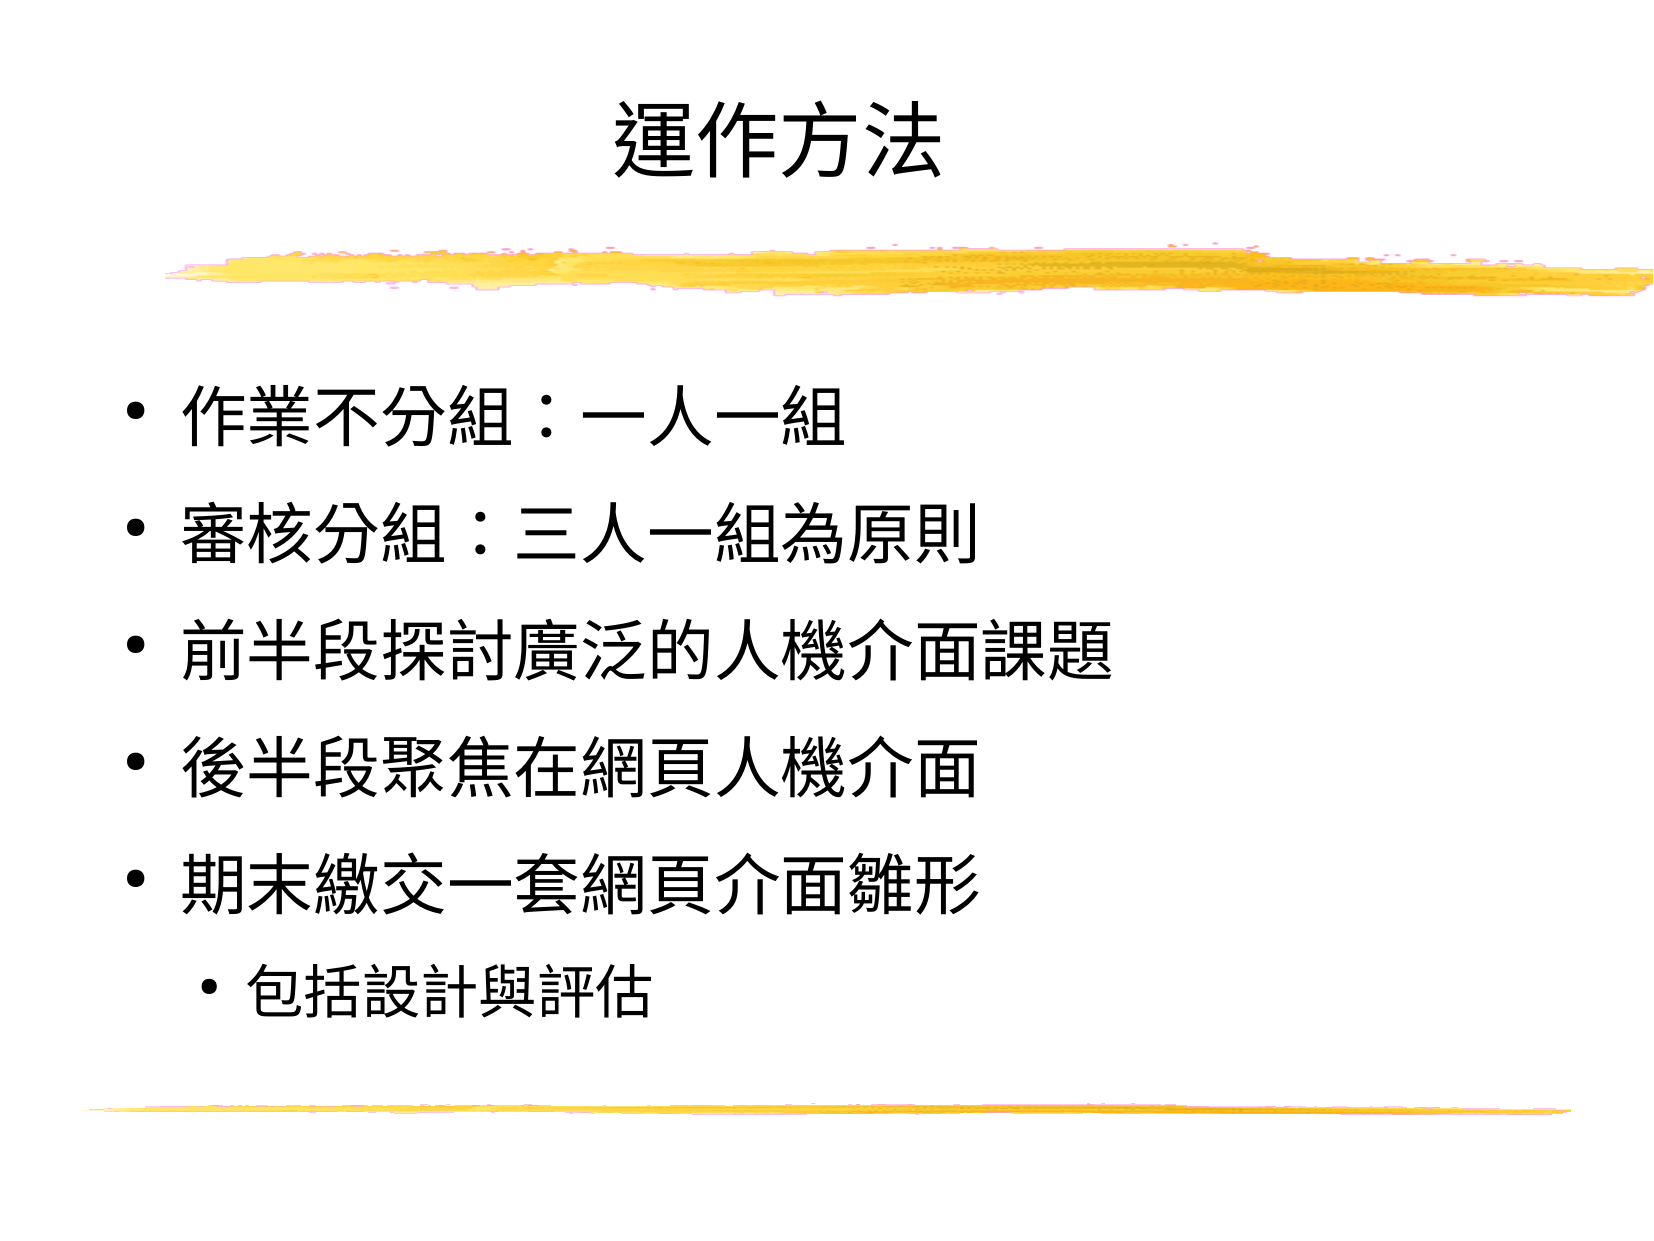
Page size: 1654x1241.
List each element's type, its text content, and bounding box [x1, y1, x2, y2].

title 運作方法 [76, 28, 1482, 235]
picture [82, 1102, 1571, 1117]
picture [165, 237, 1654, 308]
list 作業不分組：一人一組 審核分組：三人一組為原則 前半段探討廣泛的人機介面課題 後半段聚焦在網頁人機介面 期末繳交一套網頁介面雛形 包括設計與評估 [124, 358, 1530, 1103]
